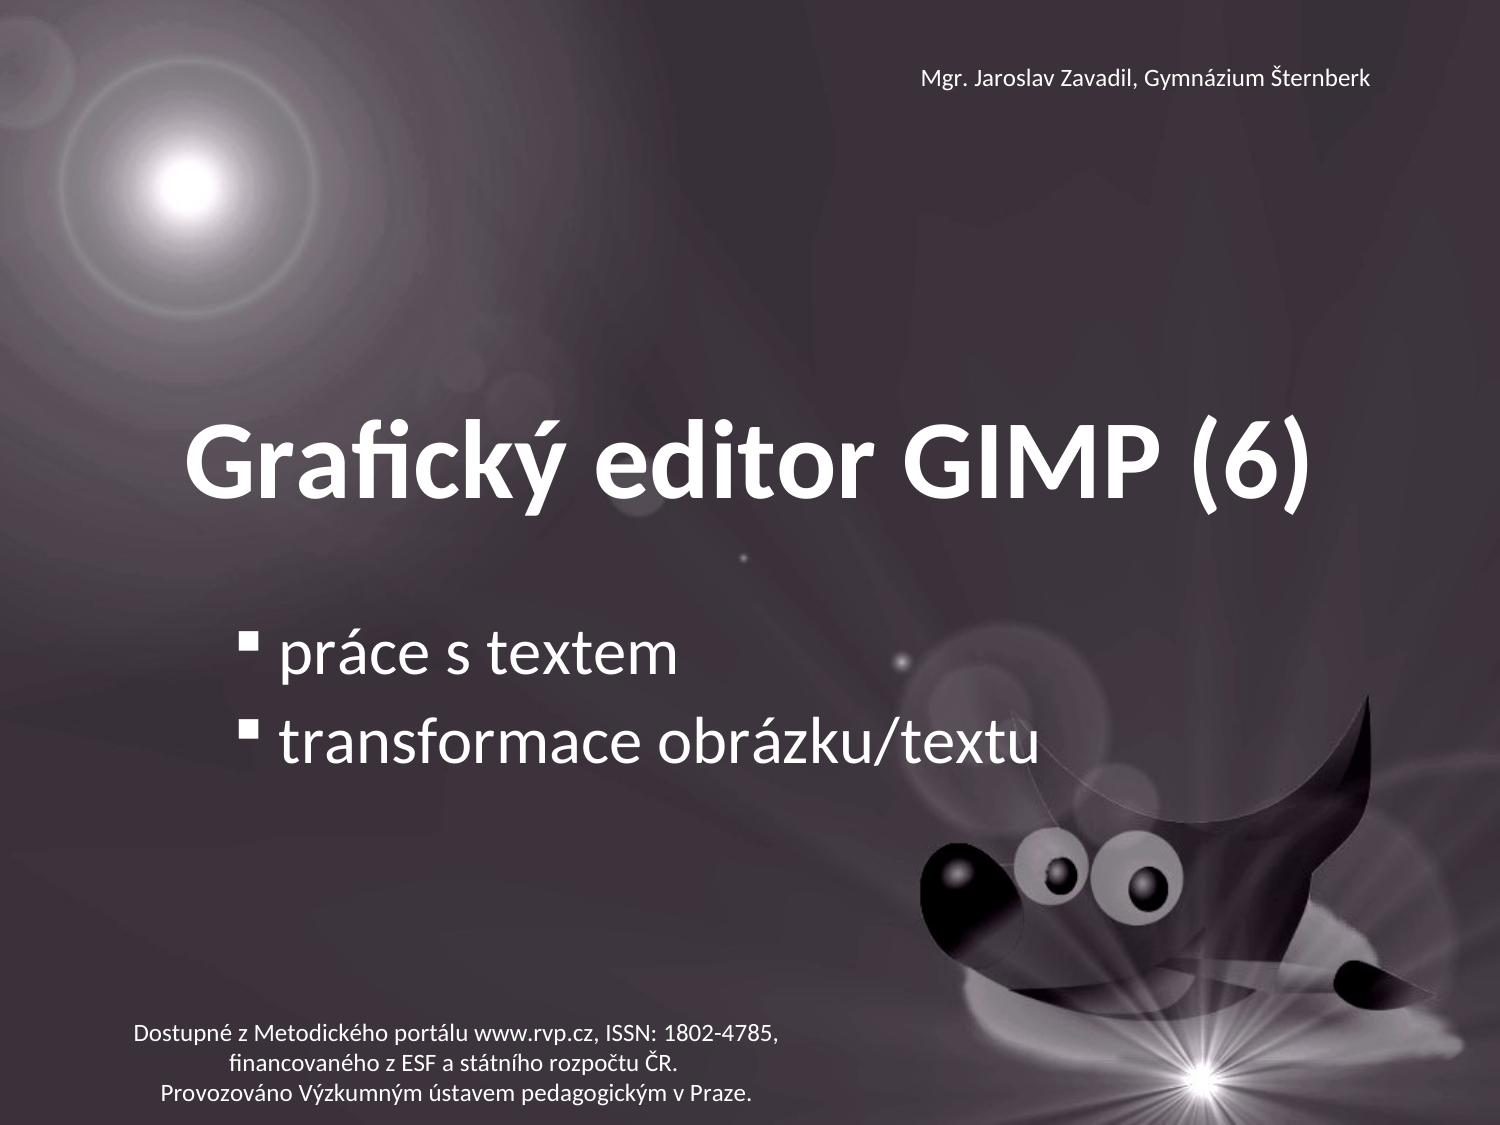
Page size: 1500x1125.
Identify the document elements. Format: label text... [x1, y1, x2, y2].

title Grafický editor GIMP (6) [112, 349, 1388, 591]
text_box Dostupné z Metodického portálu www.rvp.cz, ISSN: 1802-4785, financovaného z ESF a státního rozpočtu ČR. Provozováno Výzkumným ústavem pedagogickým v Praze. [58, 1031, 856, 1092]
picture [0, 0, 1500, 1125]
text_box práce s textem transformace obrázku/textu [218, 609, 1269, 856]
text_box Mgr. Jaroslav Zavadil, Gymnázium Šternberk [856, 46, 1436, 107]
